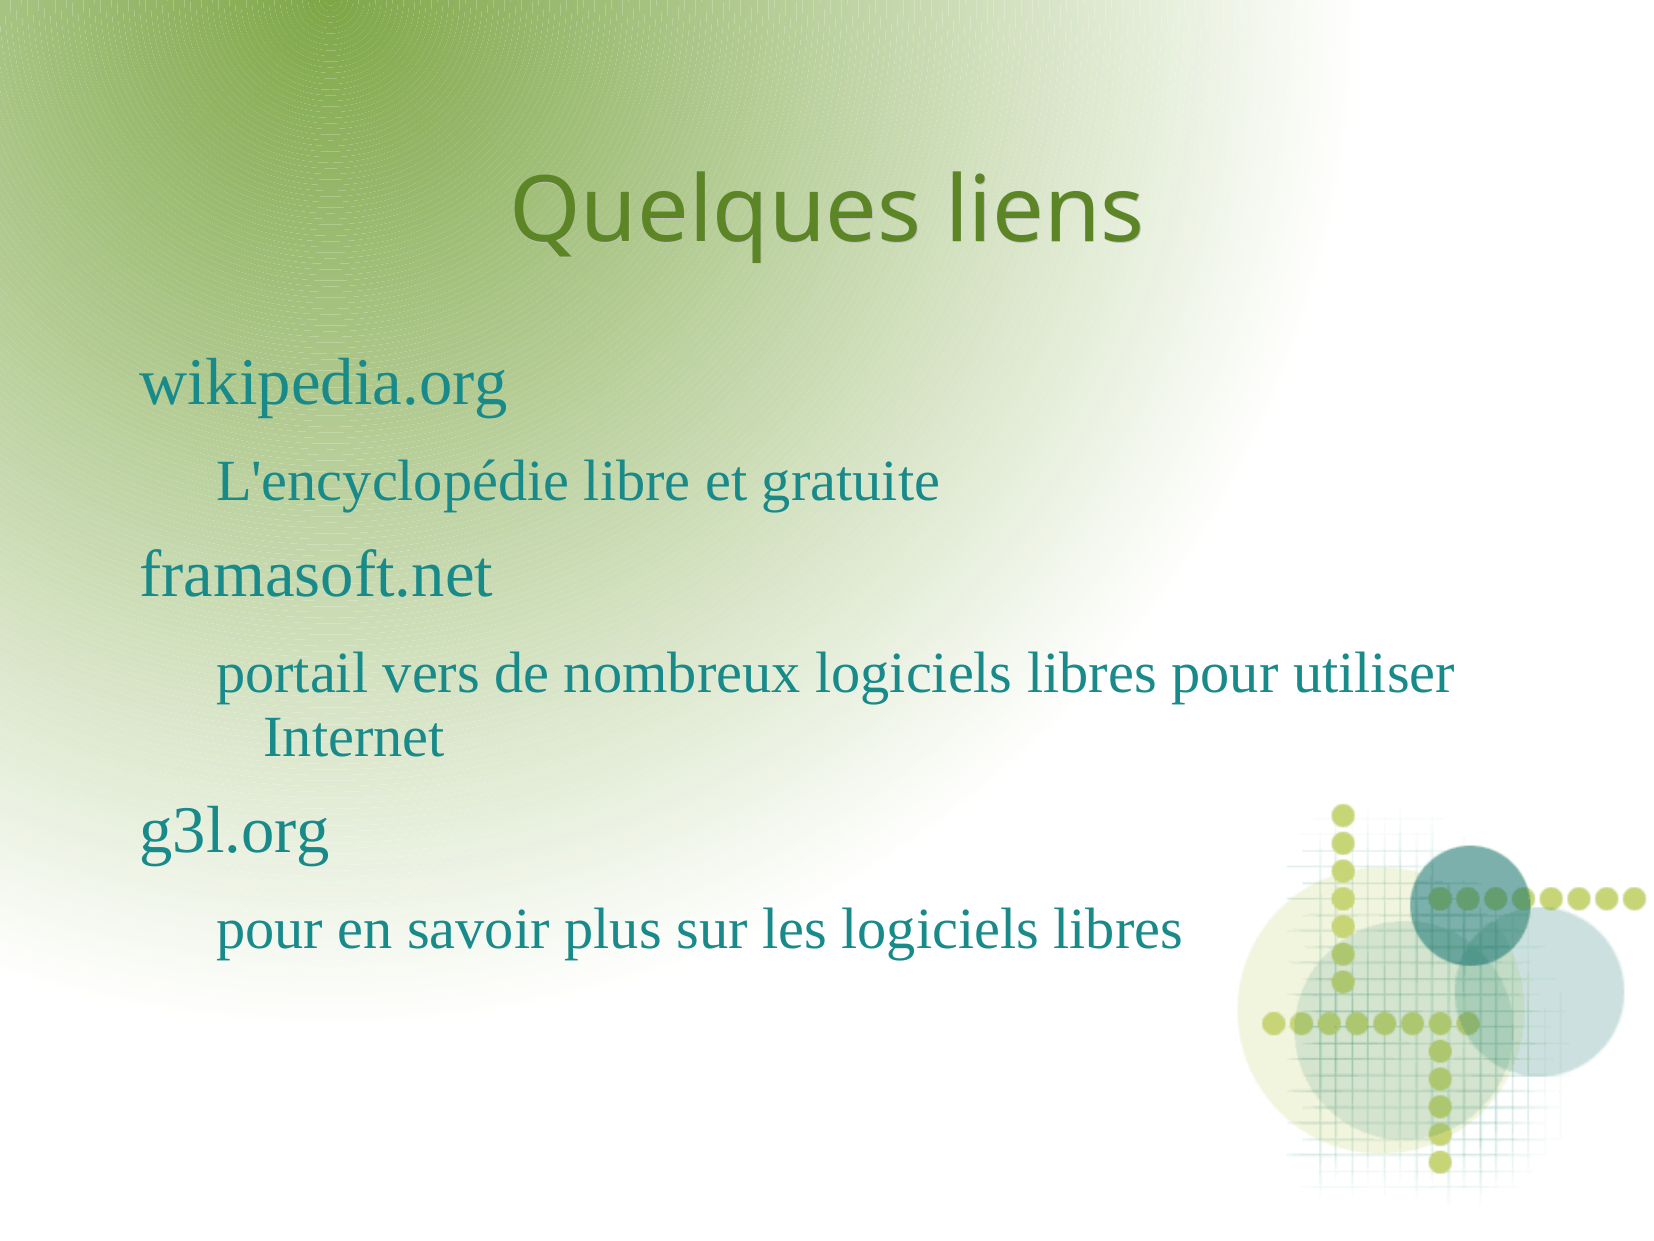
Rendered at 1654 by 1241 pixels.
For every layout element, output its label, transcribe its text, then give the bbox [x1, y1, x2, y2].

list wikipedia.org L'encyclopédie libre et gratuite framasoft.net portail vers de nombreux logiciels libres pour utiliser Internet g3l.org pour en savoir plus sur les logiciels libres [121, 344, 1534, 1127]
picture [1224, 792, 1654, 1211]
title Quelques liens [121, 102, 1534, 311]
